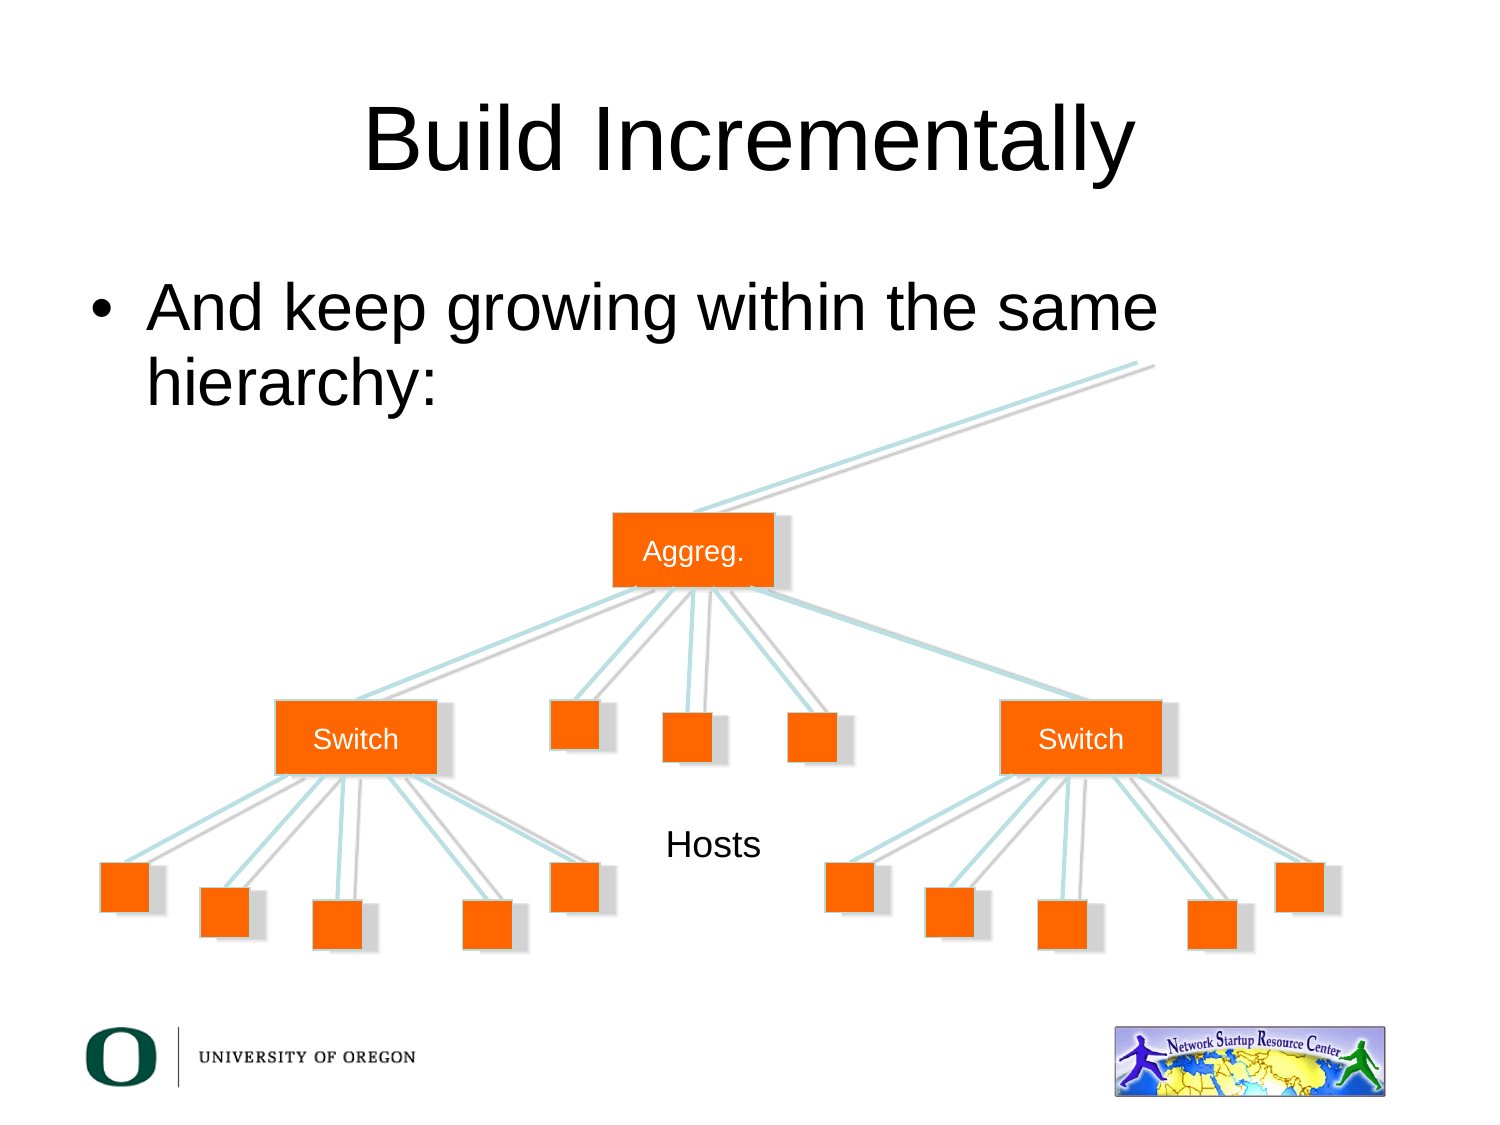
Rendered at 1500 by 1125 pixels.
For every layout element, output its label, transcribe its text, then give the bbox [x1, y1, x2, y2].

text_box [312, 900, 363, 951]
text_box [549, 699, 600, 750]
picture [75, 1024, 426, 1090]
text_box [1275, 862, 1326, 913]
text_box [1037, 900, 1088, 951]
text_box Switch [274, 699, 438, 775]
list And keep growing within the same hierarchy: [75, 262, 1426, 438]
picture [1112, 1024, 1388, 1099]
text_box Switch [999, 699, 1163, 775]
text_box [99, 862, 150, 913]
text_box [925, 887, 976, 938]
text_box [1187, 900, 1238, 951]
text_box [462, 900, 513, 951]
text_box [787, 712, 838, 763]
text_box [549, 862, 600, 913]
text_box [825, 862, 875, 913]
text_box Hosts [650, 812, 777, 873]
text_box Aggreg. [612, 512, 775, 588]
text_box [199, 887, 250, 938]
text_box [662, 712, 713, 763]
title Build Incrementally [75, 45, 1426, 233]
